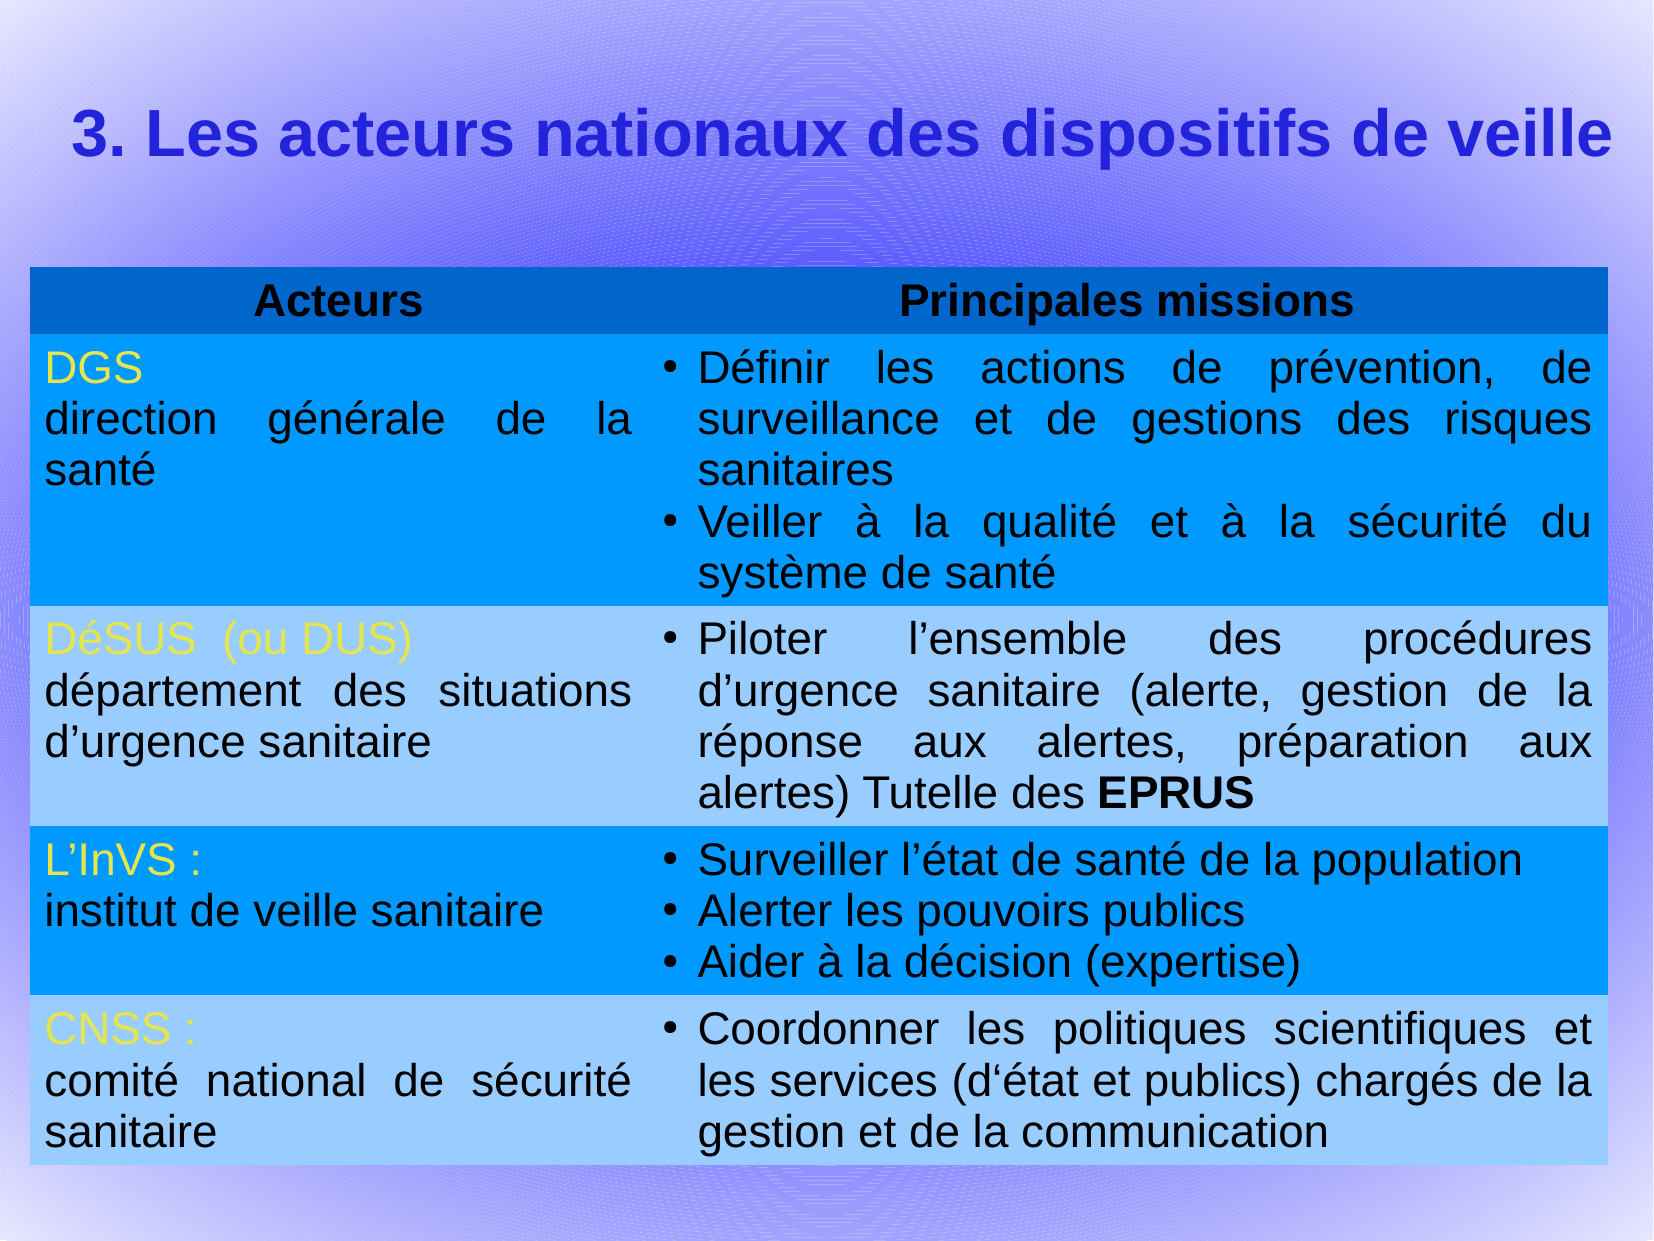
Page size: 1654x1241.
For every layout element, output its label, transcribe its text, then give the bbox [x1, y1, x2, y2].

table_cell DéSUS (ou DUS) département des situations d’urgence sanitaire [30, 606, 647, 826]
table_cell Surveiller l’état de santé de la population Alerter les pouvoirs publics Aider à la décision (expertise) [647, 826, 1608, 995]
table_cell Piloter l’ensemble des procédures d’urgence sanitaire (alerte, gestion de la réponse aux alertes, préparation aux alertes) Tutelle des EPRUS [647, 606, 1608, 826]
table_header Principales missions [647, 267, 1608, 334]
table_cell L’InVS : institut de veille sanitaire [30, 826, 647, 995]
table_cell Coordonner les politiques scientifiques et les services (d‘état et publics) chargés de la gestion et de la communication [647, 995, 1608, 1165]
table_header Acteurs [30, 267, 647, 334]
title 3. Les acteurs nationaux des dispositifs de veille [29, 59, 1625, 207]
table_cell CNSS : comité national de sécurité sanitaire [30, 995, 647, 1165]
table_cell Définir les actions de prévention, de surveillance et de gestions des risques sanitaires Veiller à la qualité et à la sécurité du système de santé [647, 334, 1608, 606]
table_cell DGS direction générale de la santé [30, 334, 647, 606]
